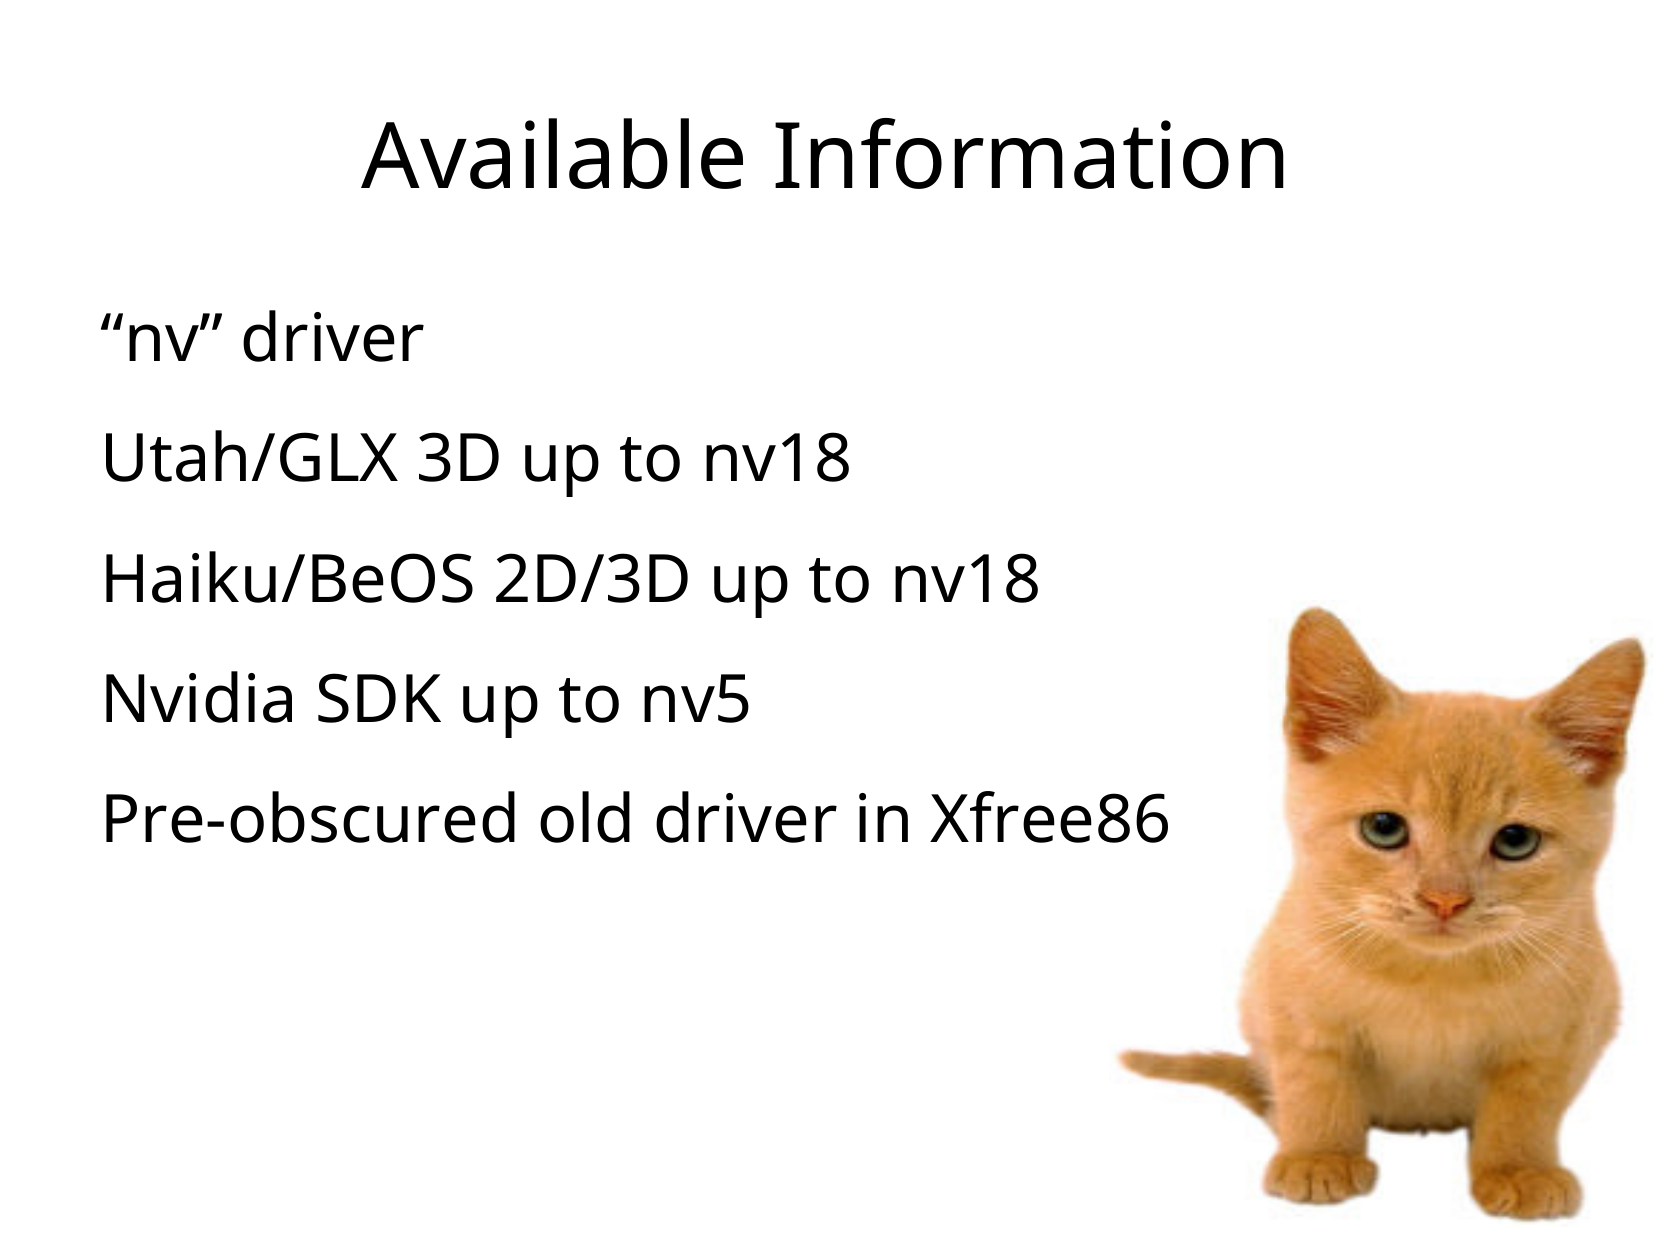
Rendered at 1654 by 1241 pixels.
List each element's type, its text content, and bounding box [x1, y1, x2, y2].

title Available Information [82, 49, 1571, 257]
picture [1109, 600, 1654, 1227]
list “nv” driver Utah/GLX 3D up to nv18 Haiku/BeOS 2D/3D up to nv18 Nvidia SDK up to nv5 Pre-obscured old driver in Xfree86 [82, 290, 1571, 1109]
